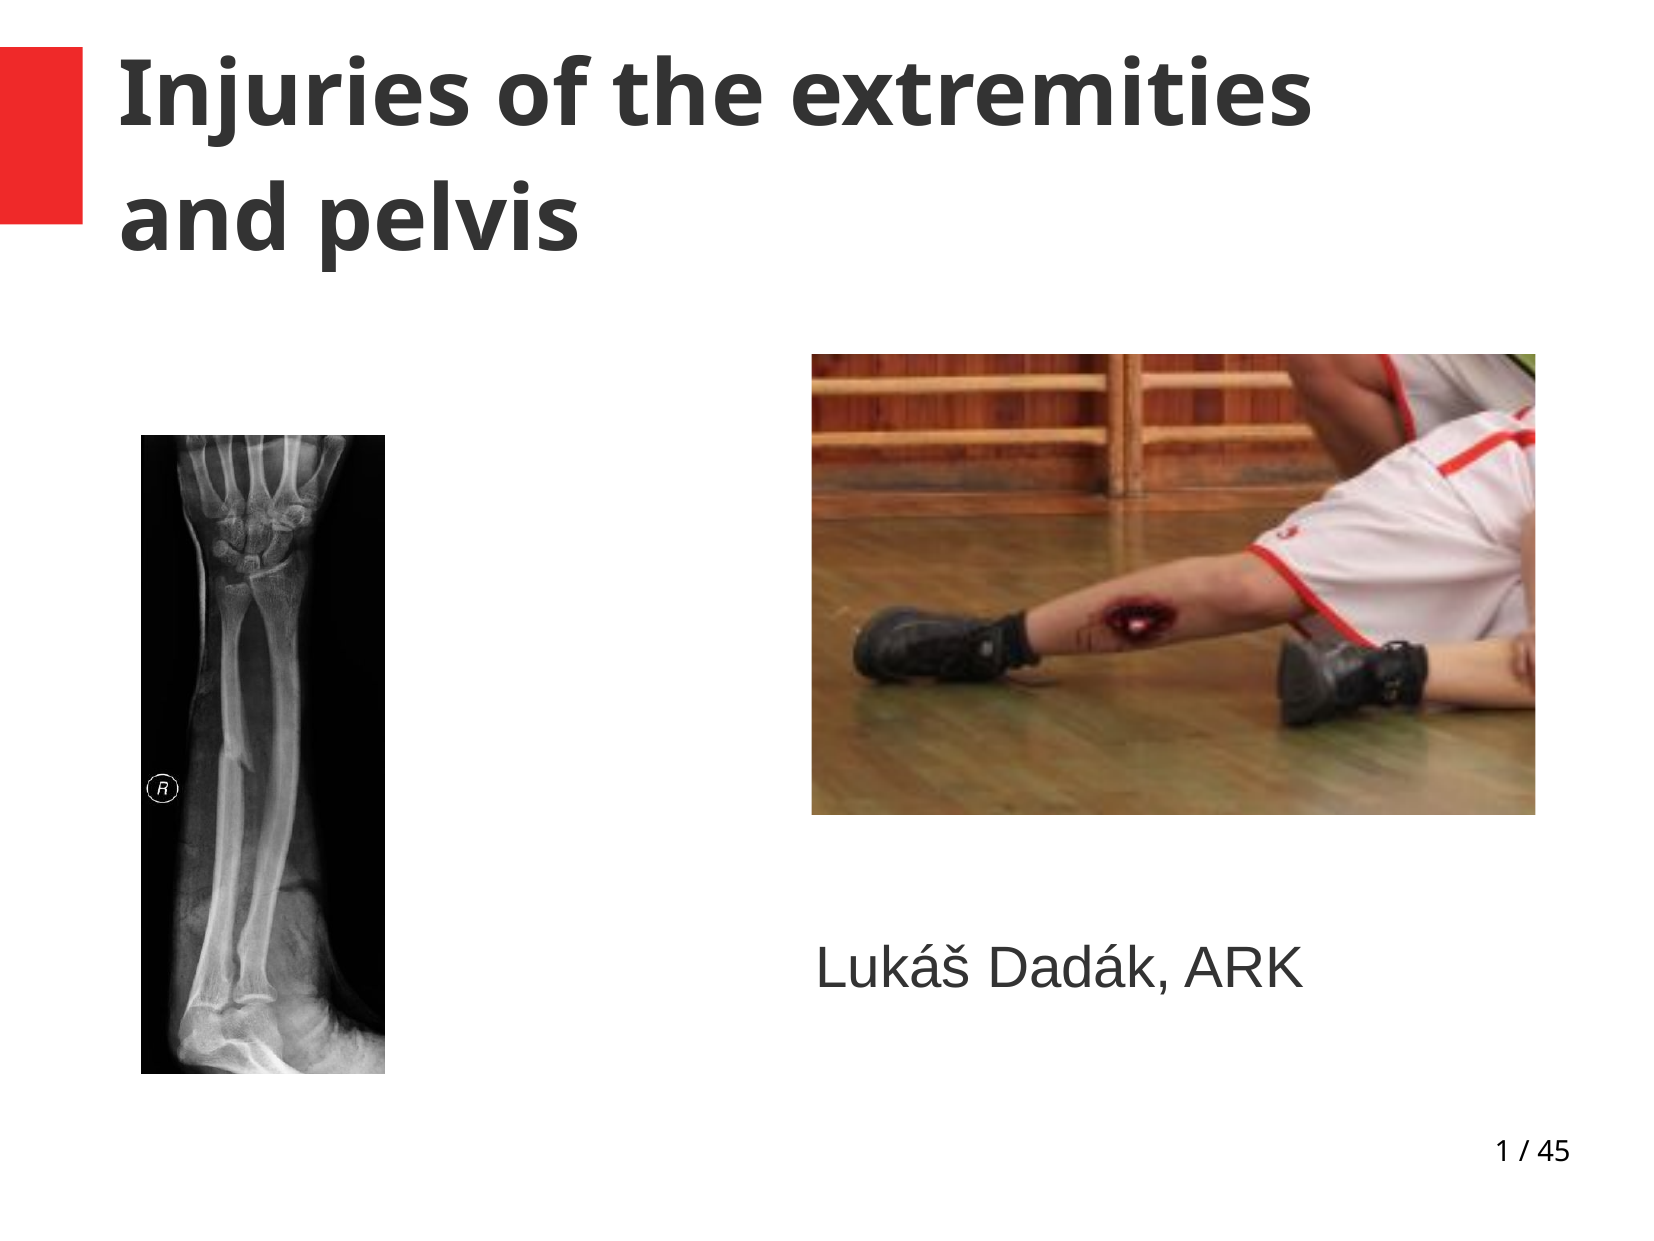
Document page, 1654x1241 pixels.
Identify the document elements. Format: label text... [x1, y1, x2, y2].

picture [141, 435, 385, 1074]
list Lukáš Dadák, ARK [814, 934, 1654, 1241]
picture [811, 354, 1536, 815]
title Injuries of the extremities and pelvis [118, 27, 1571, 278]
